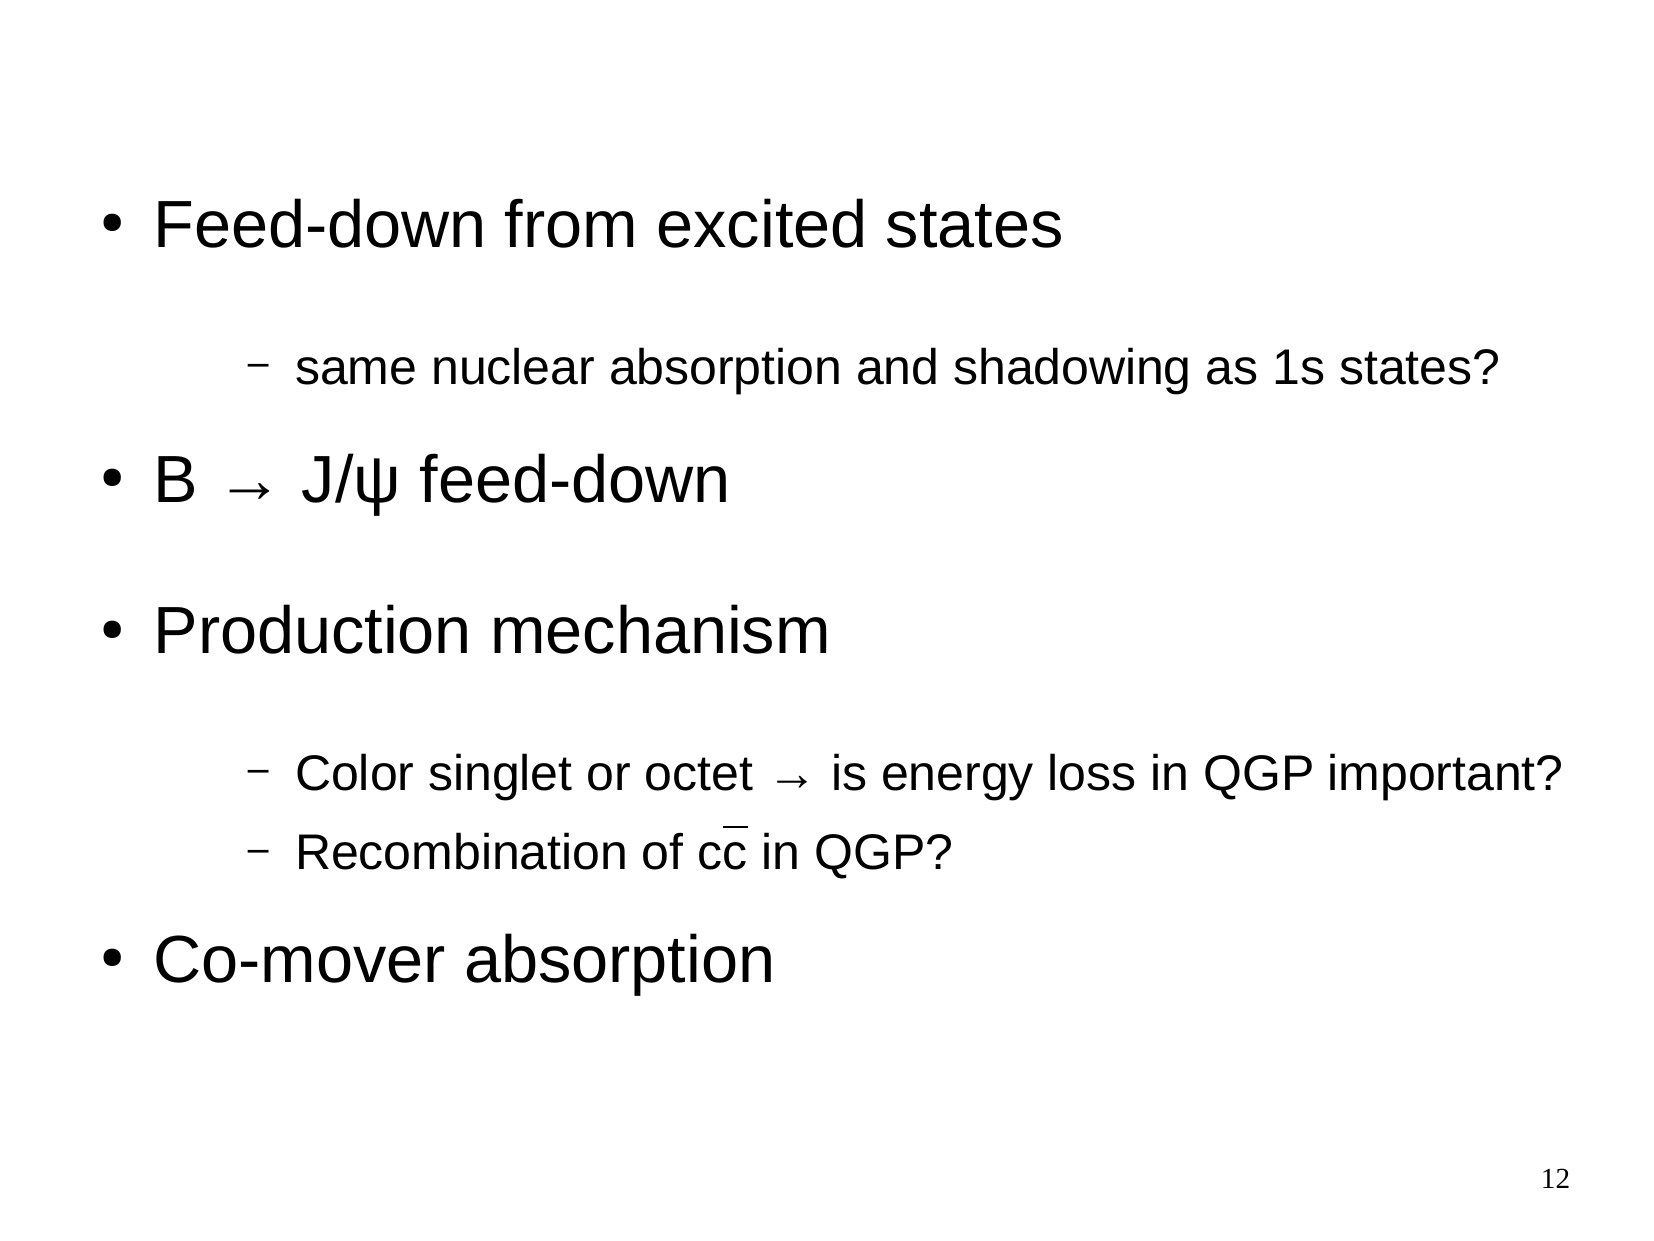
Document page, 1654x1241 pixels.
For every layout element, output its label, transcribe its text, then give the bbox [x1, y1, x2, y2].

list Feed-down from excited states same nuclear absorption and shadowing as 1s states? B → J/ψ feed-down Production mechanism Color singlet or octet → is energy loss in QGP important? Recombination of cc in QGP? Co-mover absorption [82, 187, 1571, 1126]
